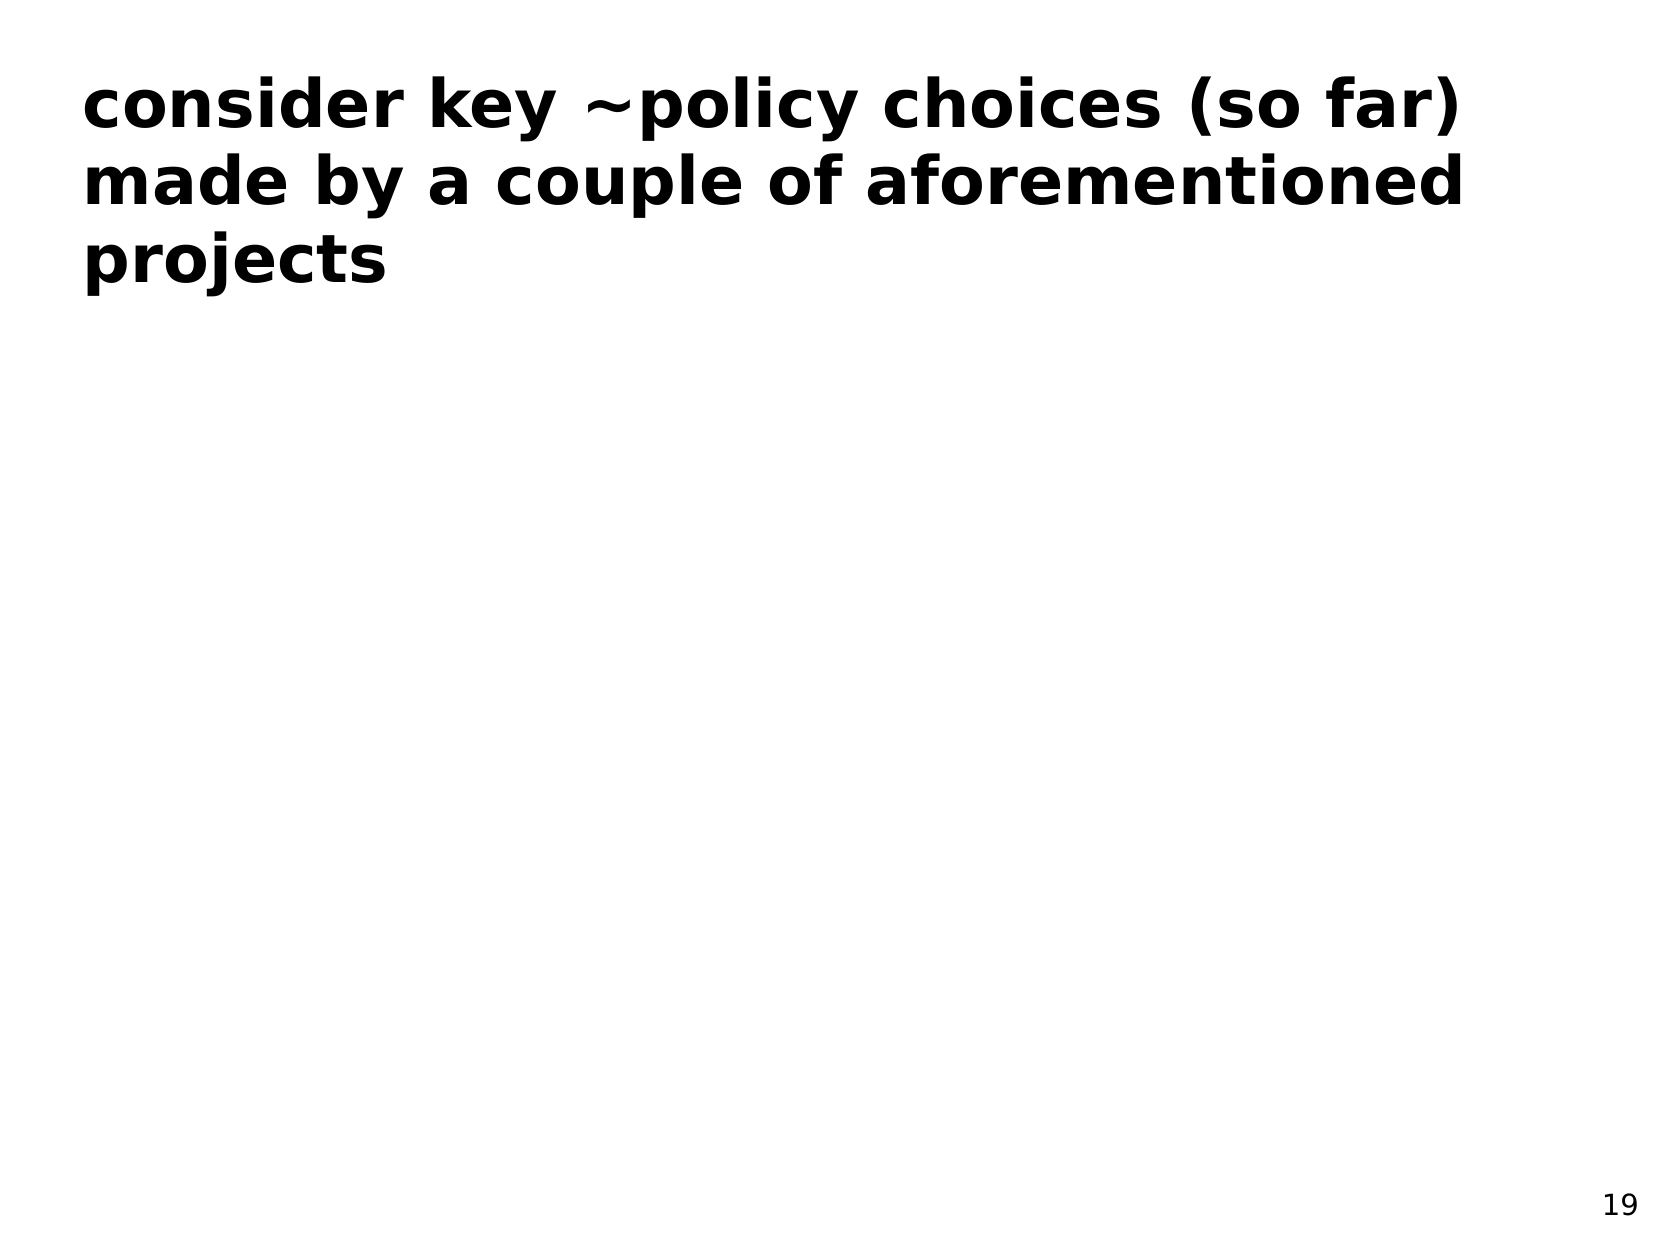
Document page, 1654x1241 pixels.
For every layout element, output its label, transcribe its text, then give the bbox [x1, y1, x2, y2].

list consider key ~policy choices (so far) made by a couple of aforementioned projects [82, 65, 1571, 1062]
